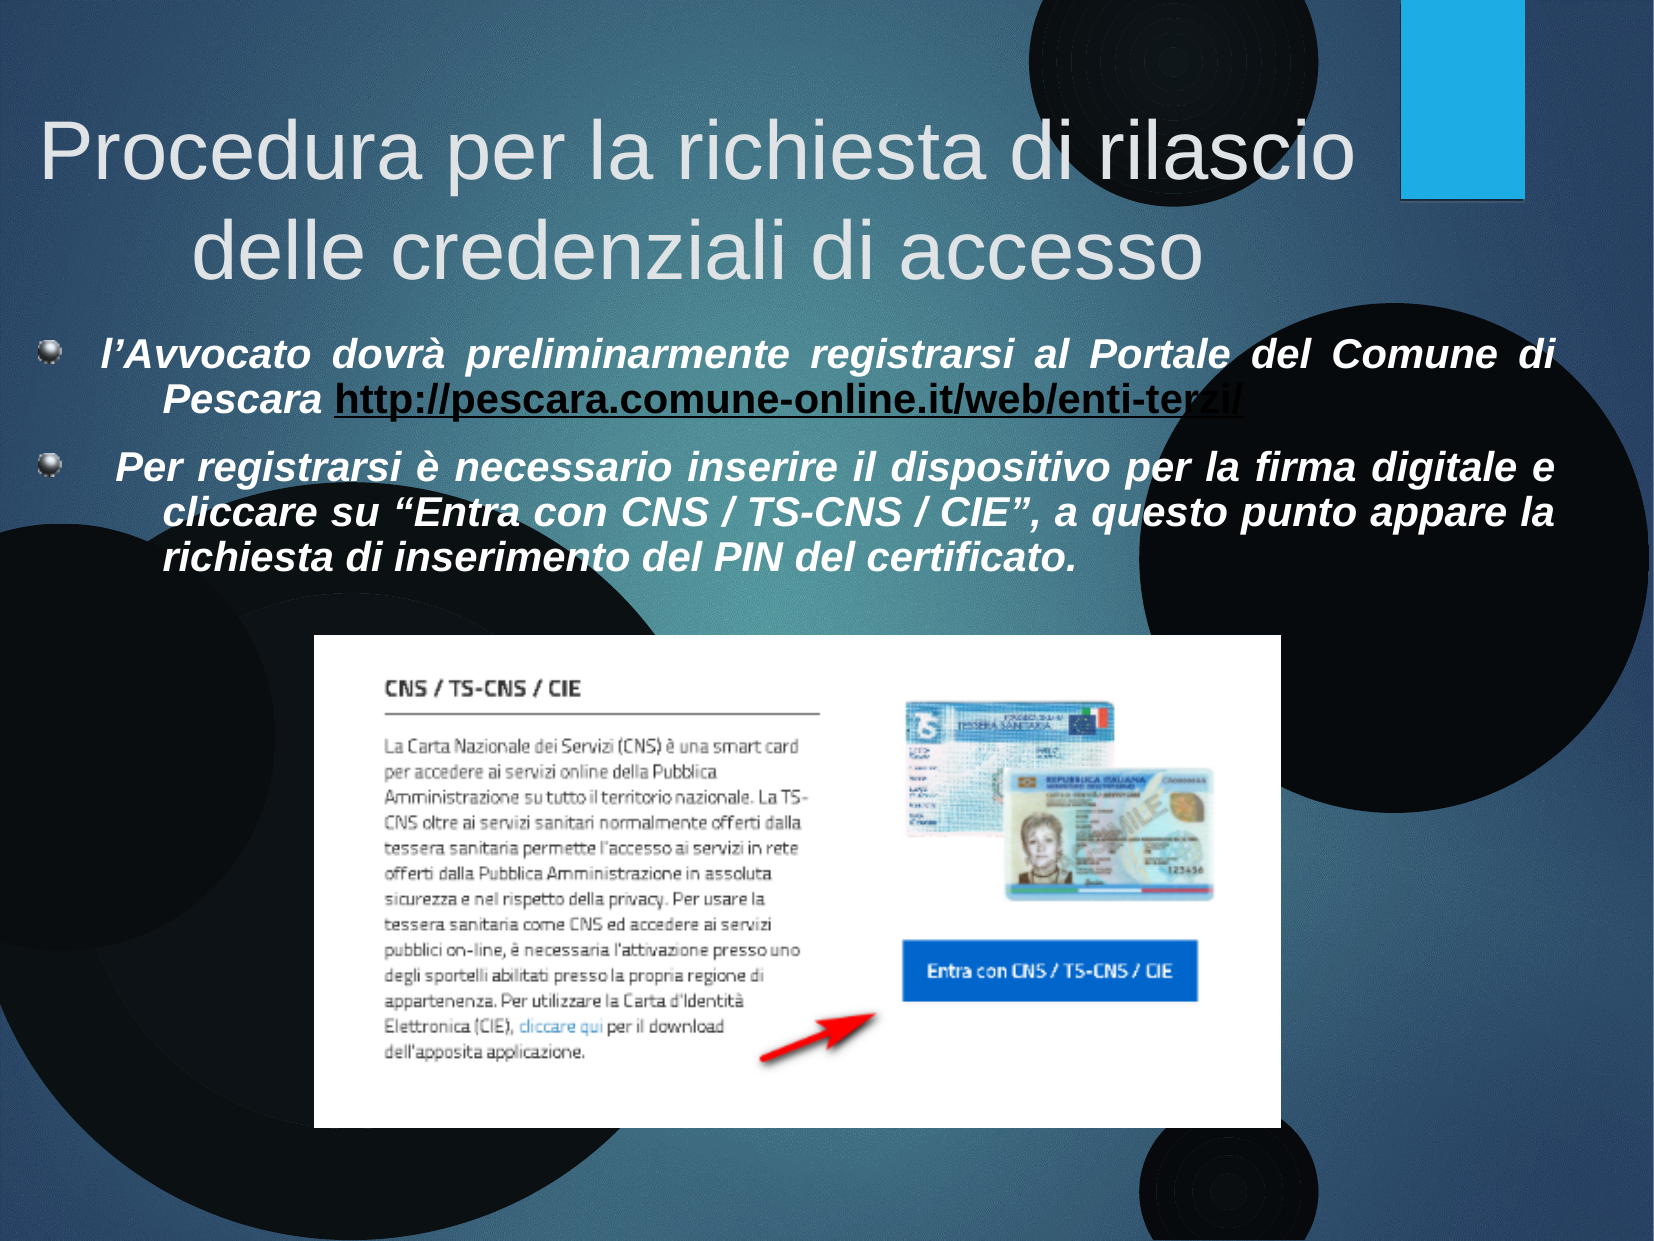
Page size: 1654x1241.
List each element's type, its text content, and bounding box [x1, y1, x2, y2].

text_box l’Avvocato dovrà preliminarmente registrarsi al Portale del Comune di Pescara http://pescara.comune-online.it/web/enti-terzi/ Per registrarsi è necessario inserire il dispositivo per la firma digitale e cliccare su “Entra con CNS / TS-CNS / CIE”, a questo punto appare la richiesta di inserimento del PIN del certificato. [23, 324, 1571, 612]
text_box Procedura per la richiesta di rilascio delle credenziali di accesso [23, 88, 1383, 352]
picture [314, 635, 1281, 1128]
